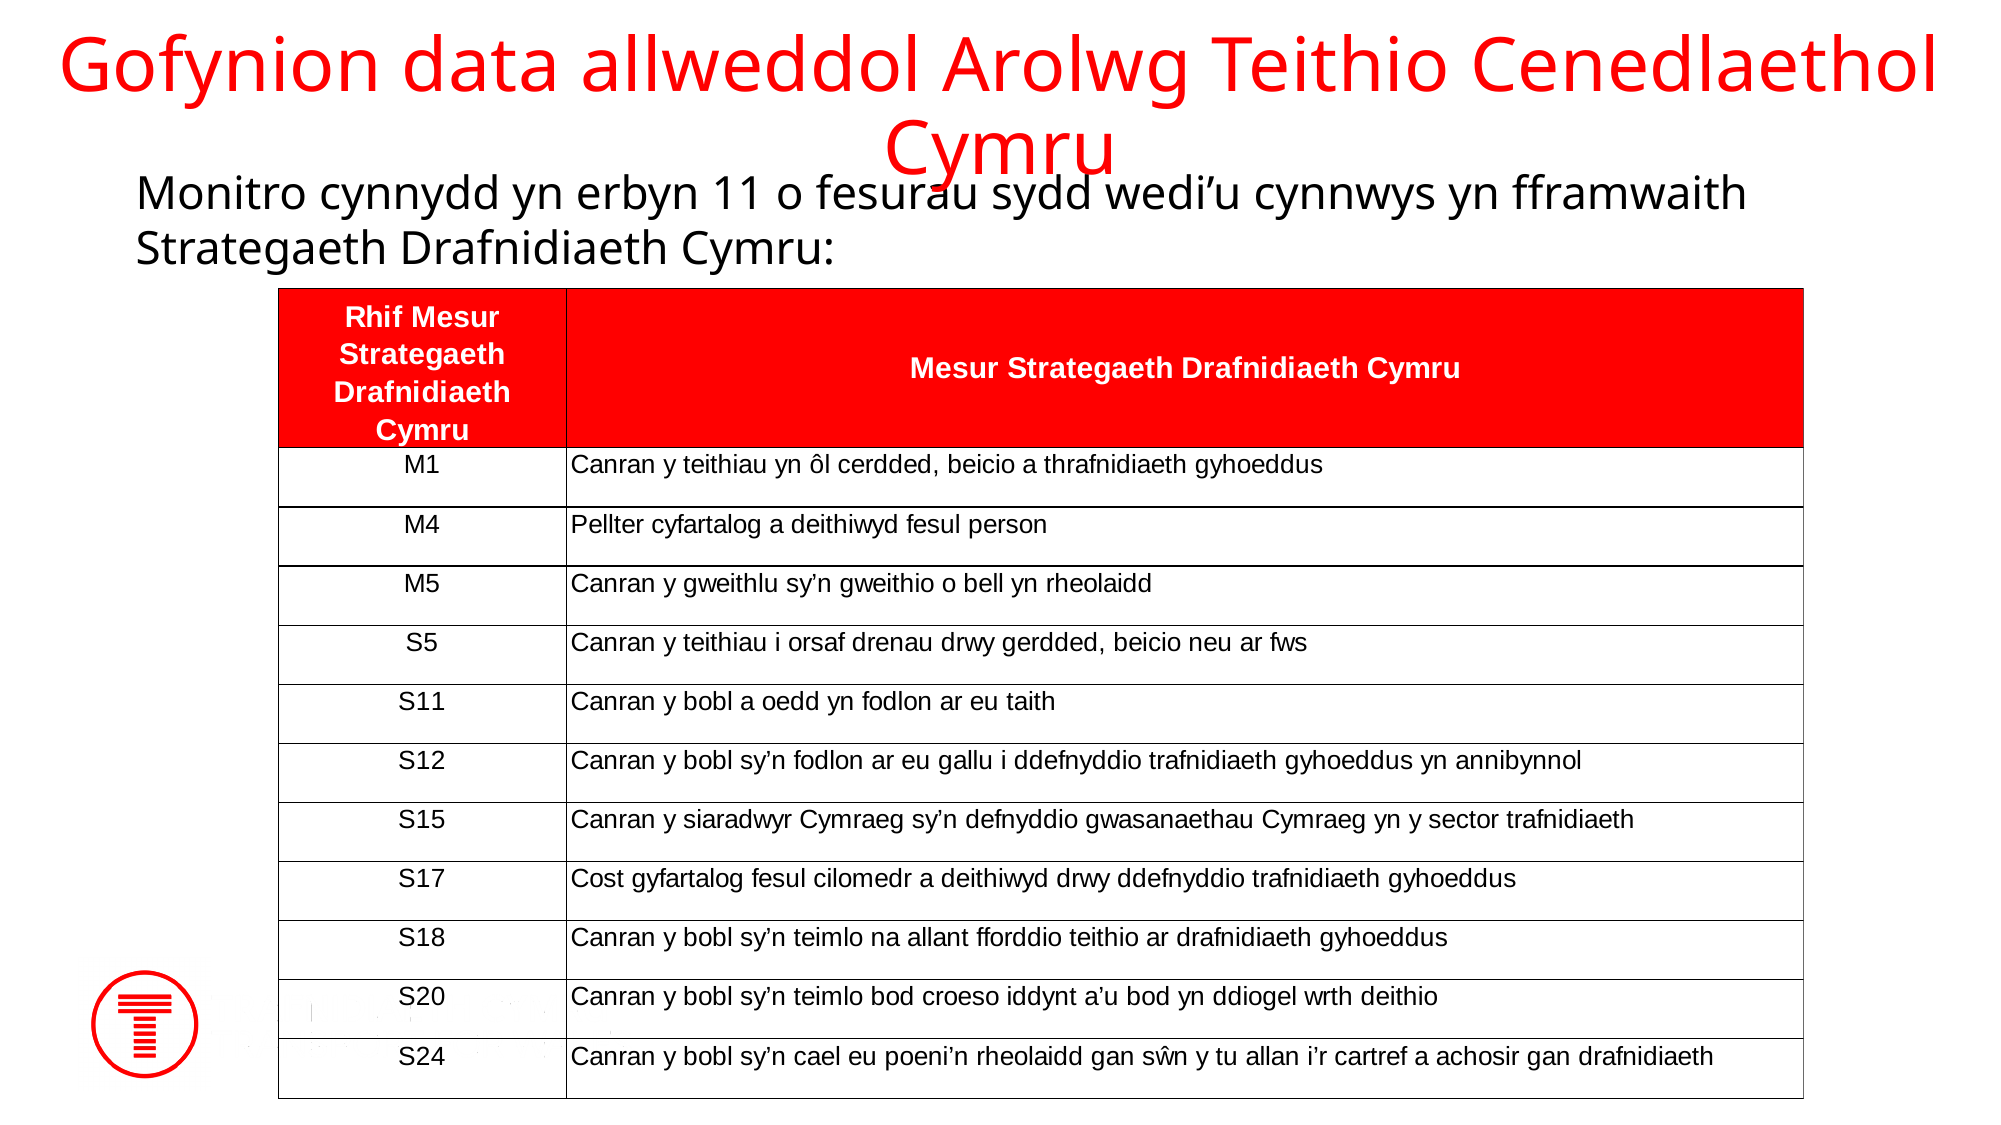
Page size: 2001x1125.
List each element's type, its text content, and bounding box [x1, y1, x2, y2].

text_box Gofynion data allweddol Arolwg Teithio Cenedlaethol Cymru [43, 25, 1958, 110]
picture [278, 287, 1805, 1100]
text_box Monitro cynnydd yn erbyn 11 o fesurau sydd wedi’u cynnwys yn fframwaith Strategaeth Drafnidiaeth Cymru: [120, 155, 1973, 520]
